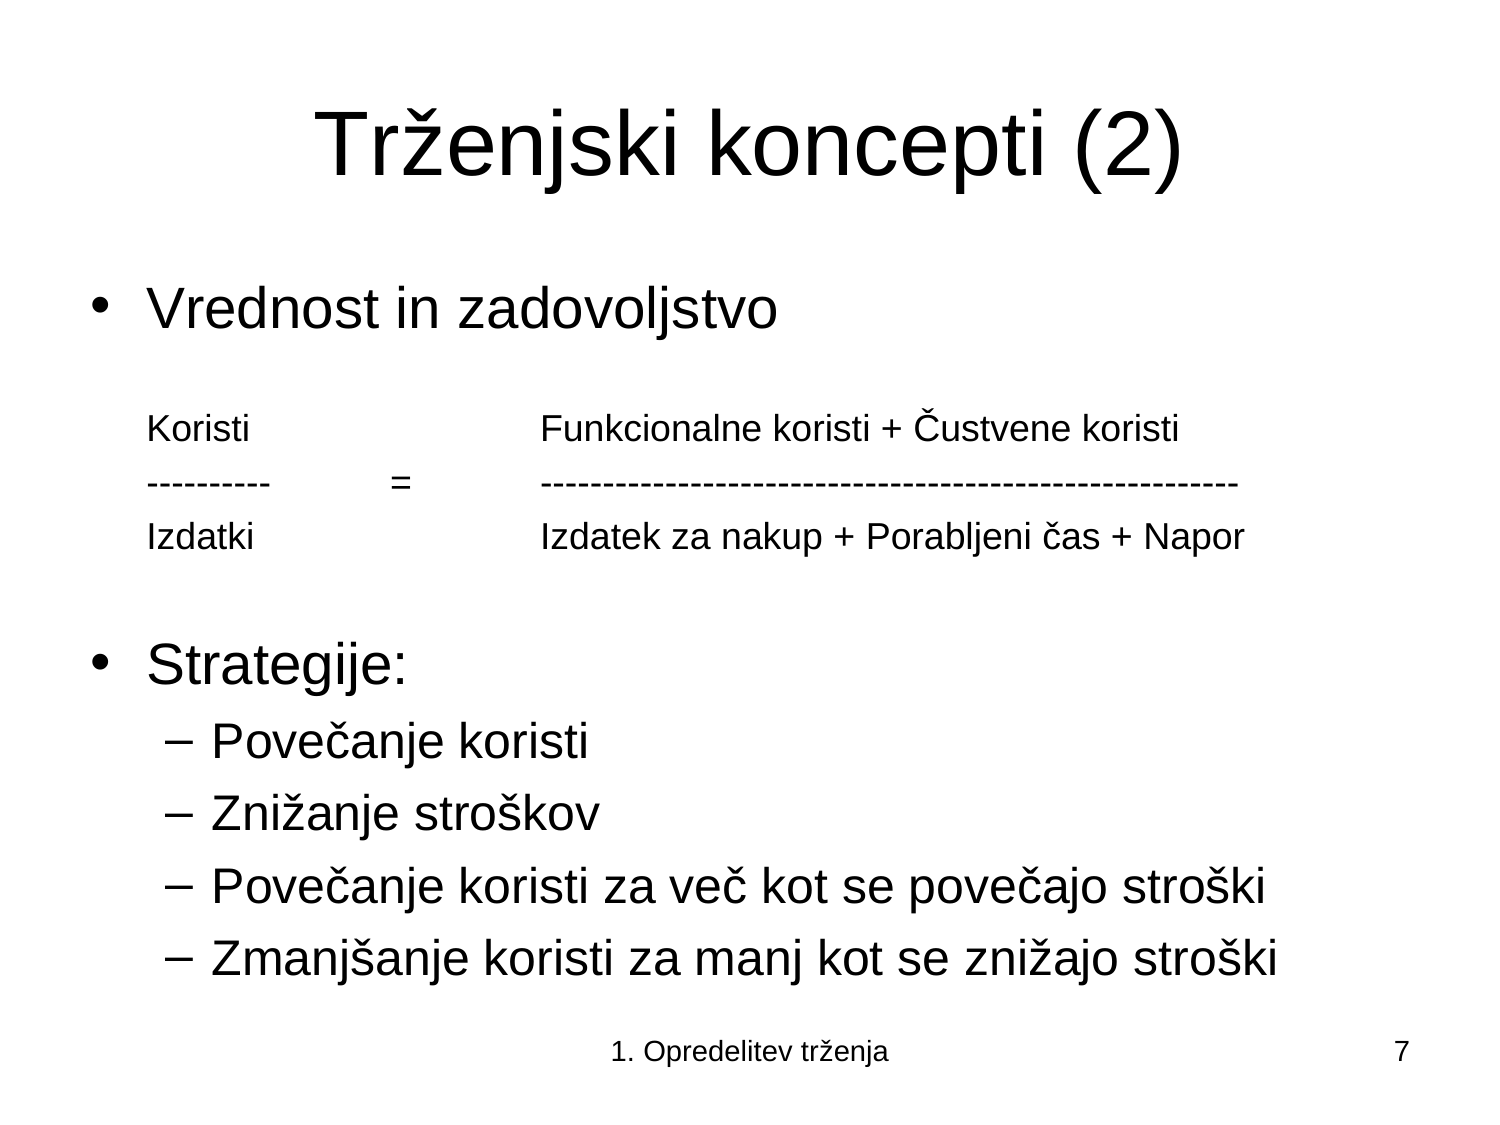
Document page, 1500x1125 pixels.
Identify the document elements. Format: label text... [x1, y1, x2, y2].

list Vrednost in zadovoljstvo Koristi Funkcionalne koristi + Čustvene koristi ---------- = -------------------------------------------------------- Izdatki Izdatek za nakup + Porabljeni čas + Napor Strategije: Povečanje koristi Znižanje stroškov Povečanje koristi za več kot se povečajo stroški Zmanjšanje koristi za manj kot se znižajo stroški [75, 262, 1426, 1006]
text_box <number> [1074, 1024, 1426, 1103]
text_box 1. Opredelitev trženja [512, 1024, 988, 1103]
title Trženjski koncepti (2) [75, 45, 1426, 233]
